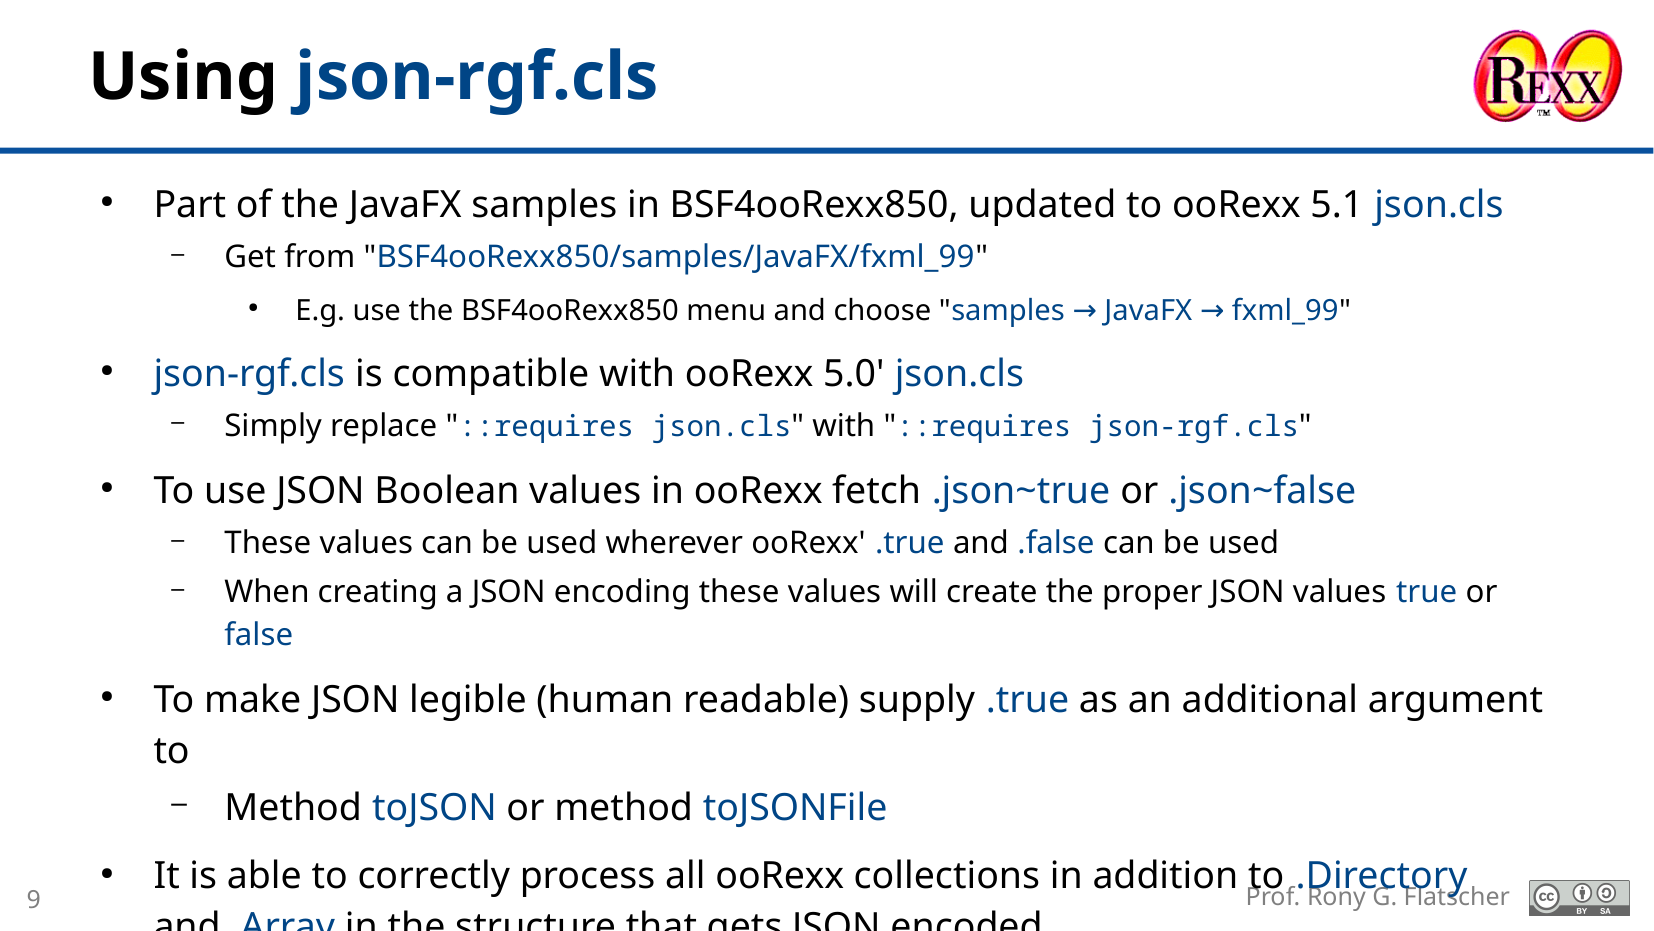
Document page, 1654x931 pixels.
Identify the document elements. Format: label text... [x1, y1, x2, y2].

list Part of the JavaFX samples in BSF4ooRexx850, updated to ooRexx 5.1 json.cls Get from "BSF4ooRexx850/samples/JavaFX/fxml_99" E.g. use the BSF4ooRexx850 menu and choose "samples → JavaFX → fxml_99" json-rgf.cls is compatible with ooRexx 5.0' json.cls Simply replace "::requires json.cls" with "::requires json-rgf.cls" To use JSON Boolean values in ooRexx fetch .json~true or .json~false These values can be used wherever ooRexx' .true and .false can be used When creating a JSON encoding these values will create the proper JSON values true or false To make JSON legible (human readable) supply .true as an additional argument to Method toJSON or method toJSONFile It is able to correctly process all ooRexx collections in addition to .Directory and .Array in the structure that gets JSON encoded [82, 177, 1573, 857]
title Using json-rgf.cls [29, 0, 1654, 148]
